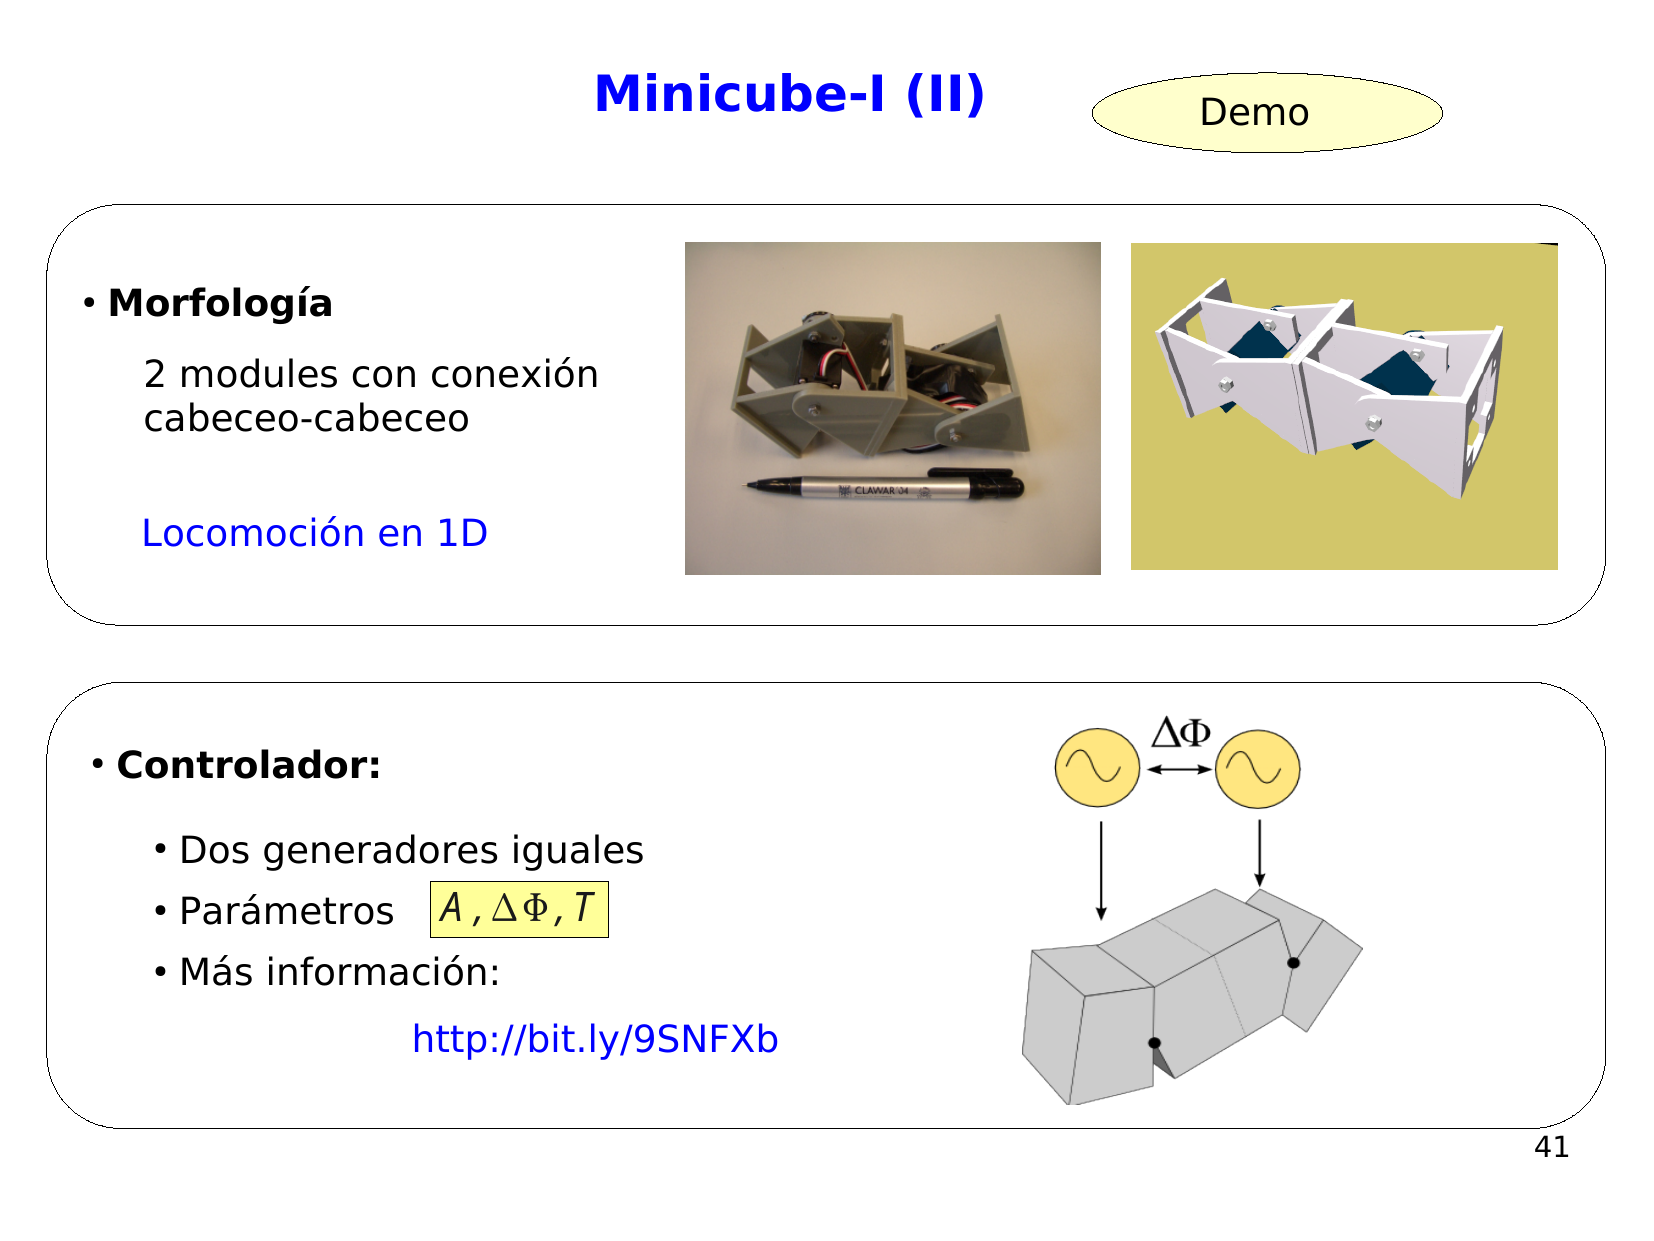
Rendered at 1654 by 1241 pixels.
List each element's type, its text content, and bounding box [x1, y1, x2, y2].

text_box Dos generadores iguales Parámetros Más información: [138, 821, 661, 1002]
text_box Minicube-I (II) [578, 57, 1003, 131]
text_box [1092, 72, 1443, 153]
chart [428, 883, 606, 931]
text_box [430, 881, 609, 938]
picture [1022, 715, 1363, 1105]
text_box Controlador: [76, 736, 398, 795]
text_box Locomoción en 1D [126, 504, 505, 563]
picture [685, 242, 1101, 575]
text_box 2 modules con conexión cabeceo-cabeceo [128, 345, 660, 448]
text_box Morfología [67, 274, 363, 333]
text_box http://bit.ly/9SNFXb [396, 1010, 795, 1069]
picture [1131, 243, 1558, 570]
text_box Demo [1184, 83, 1326, 142]
